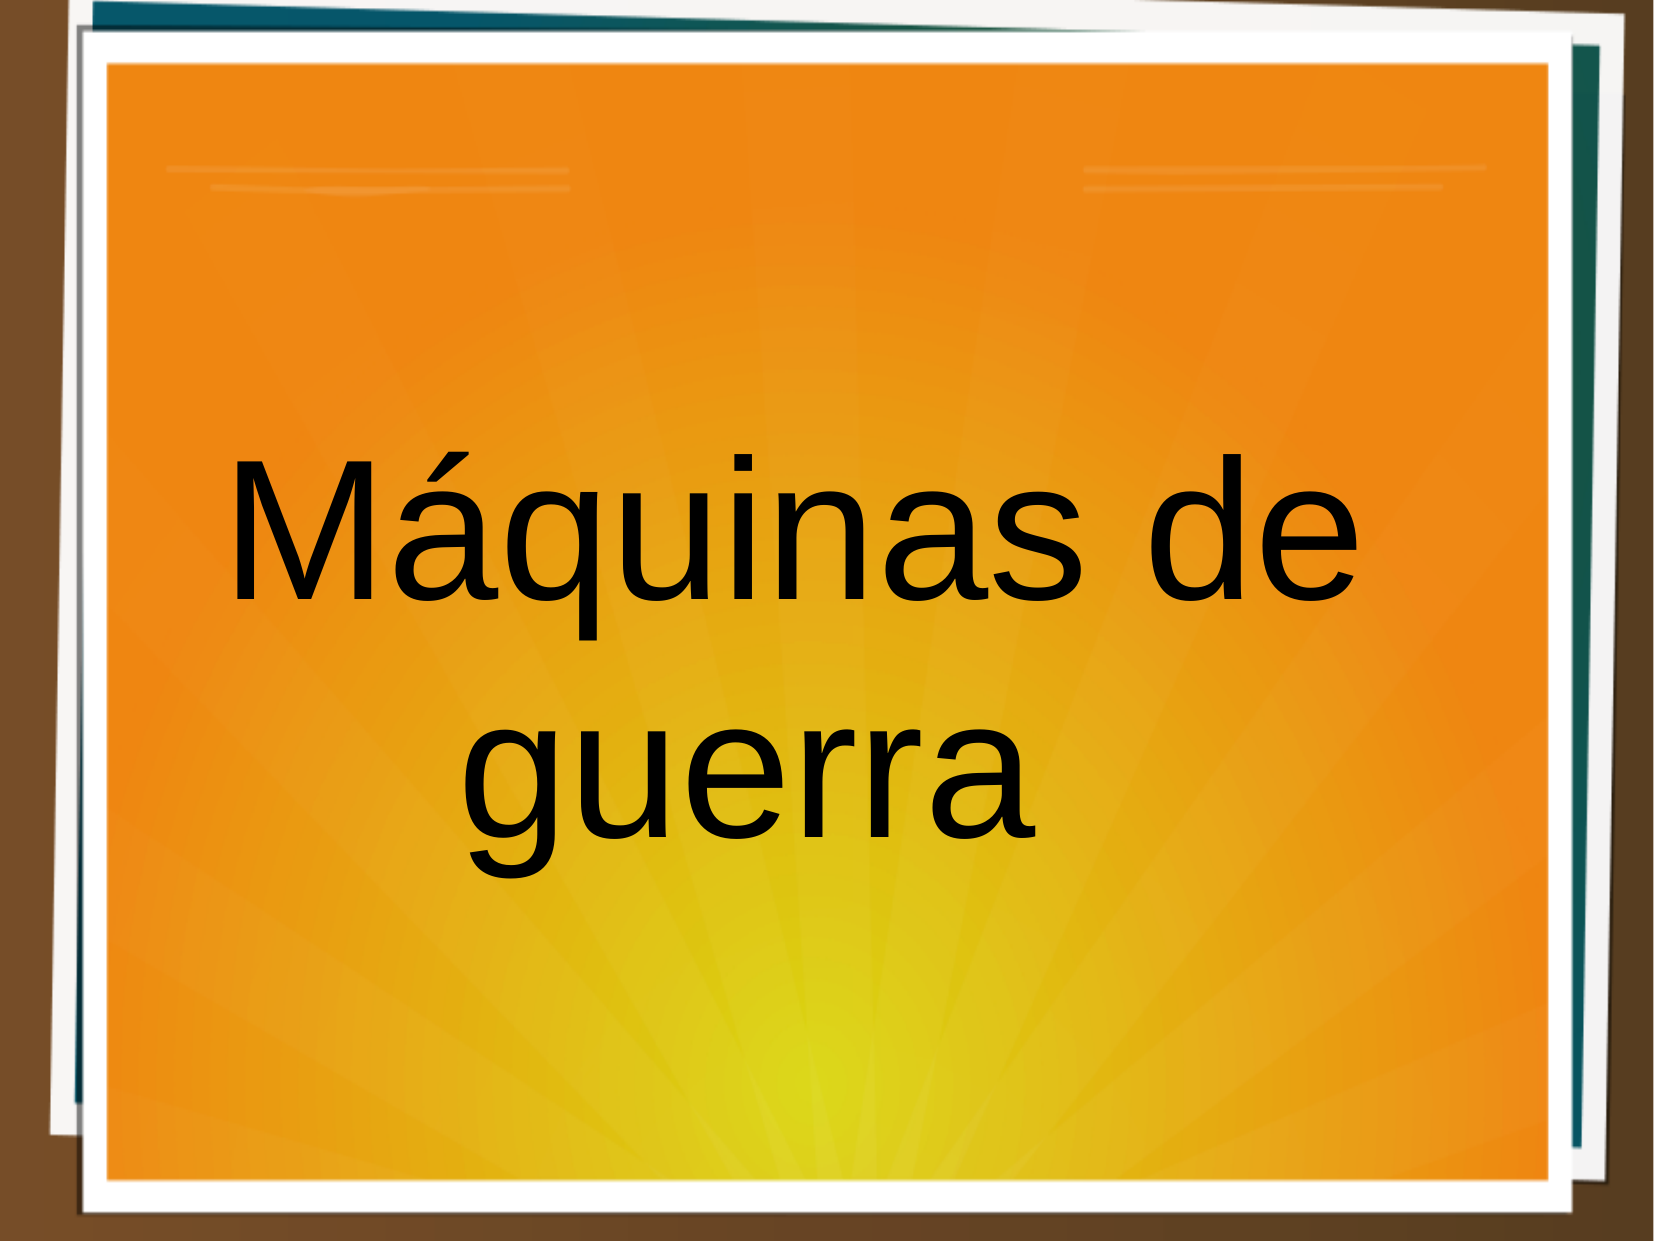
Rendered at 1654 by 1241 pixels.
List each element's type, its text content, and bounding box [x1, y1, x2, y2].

text_box guerra [442, 649, 1654, 888]
text_box Máquinas de [206, 411, 1654, 650]
